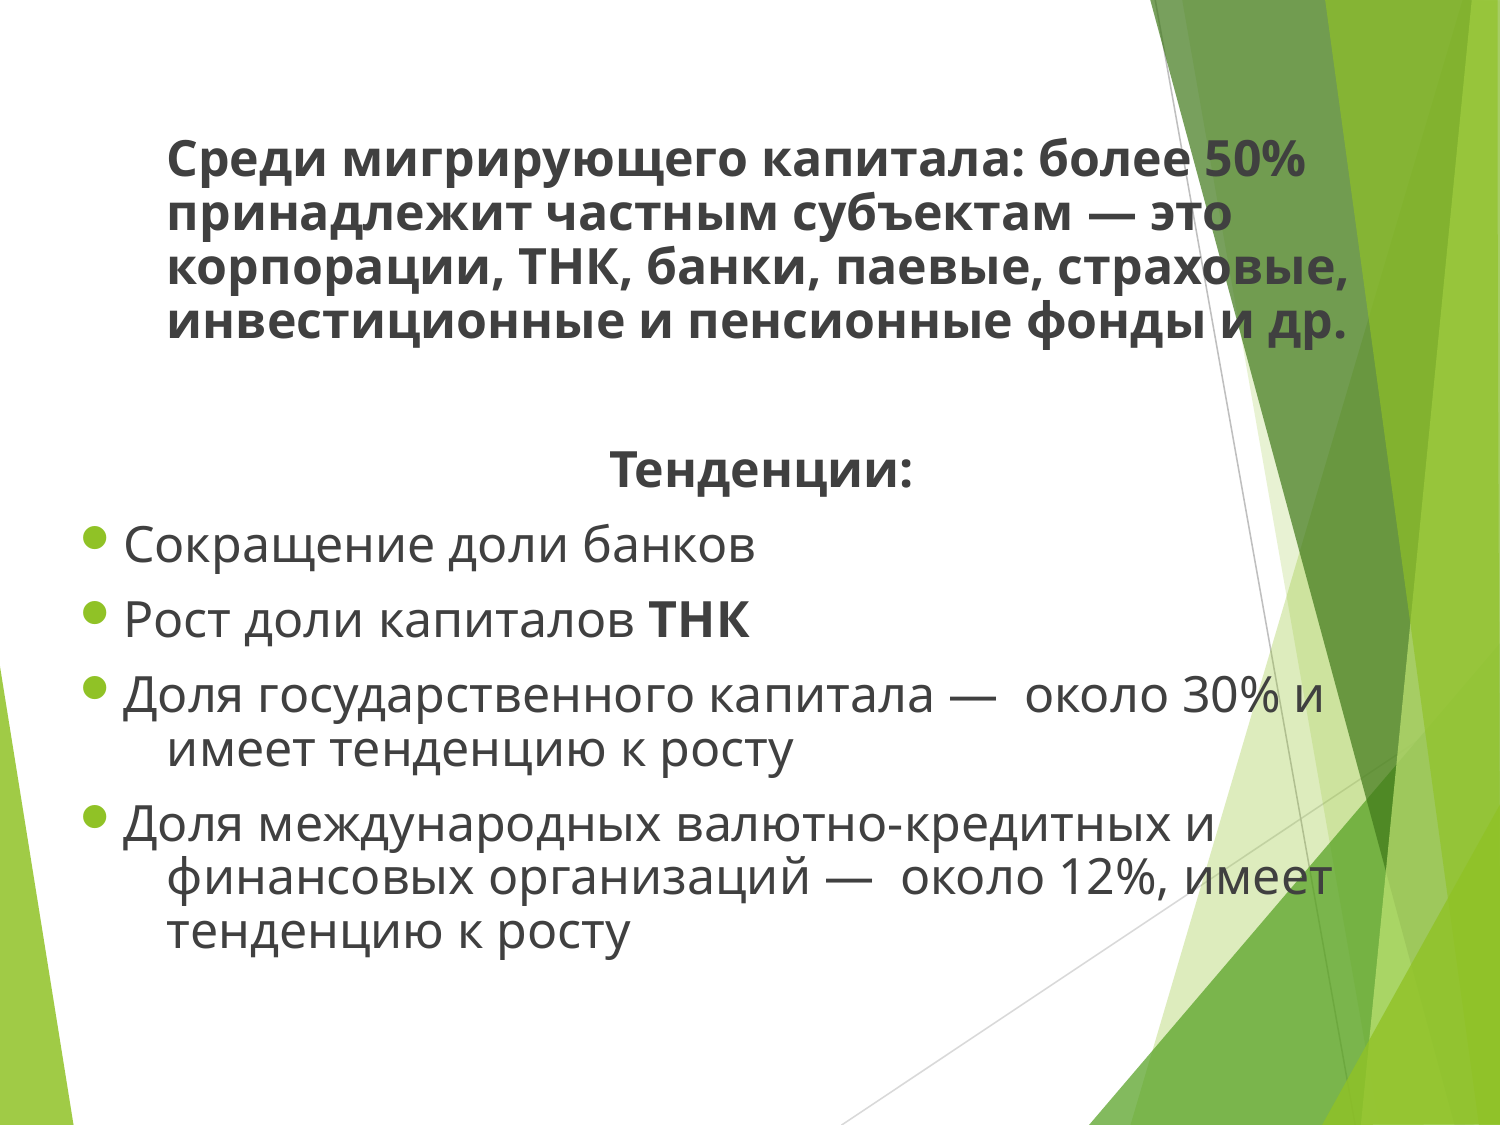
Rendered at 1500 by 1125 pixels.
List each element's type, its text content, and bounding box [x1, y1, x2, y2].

list Среди мигрирующего капитала: более 50% принадлежит частным субъектам — это корпорации, ТНК, банки, паевые, страховые, инвестиционные и пенсионные фонды и др. Тенденции: Сокращение доли банков Рост доли капиталов ТНК Доля государственного капитала — около 30% и имеет тенденцию к росту Доля международных валютно-кредитных и финансовых организаций — около 12%, имеет тенденцию к росту [64, 125, 1415, 1012]
